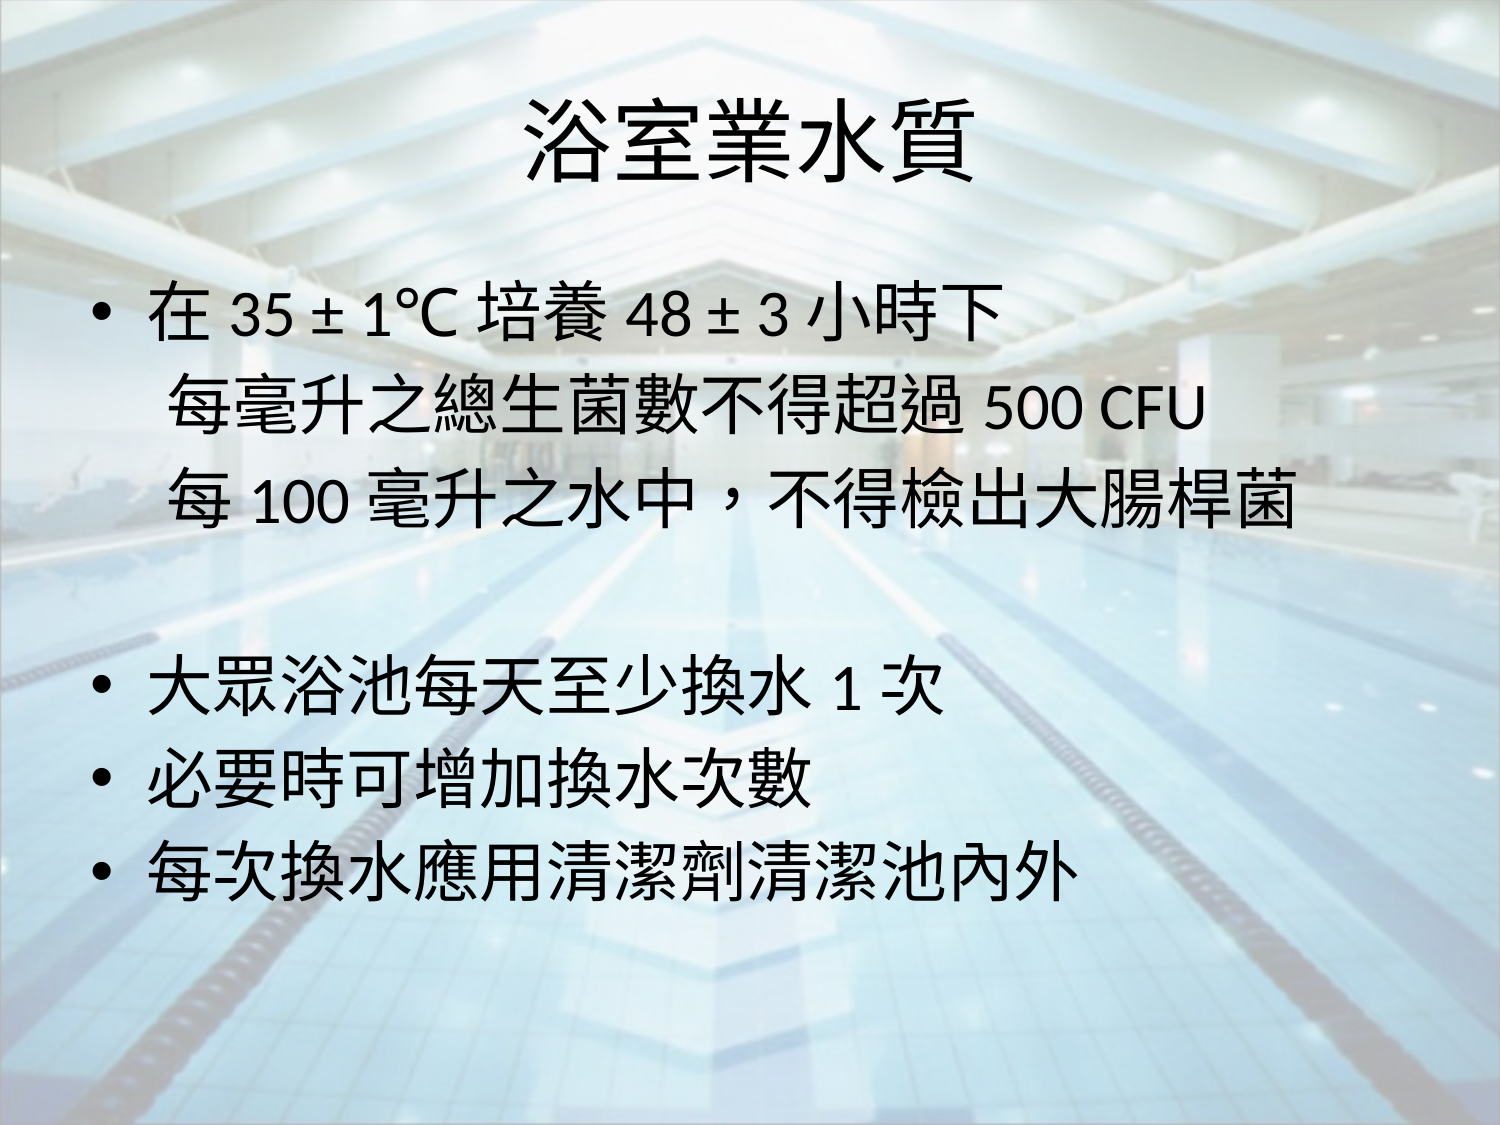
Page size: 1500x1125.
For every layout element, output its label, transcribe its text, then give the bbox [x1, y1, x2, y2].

list 在35 ± 1℃培養48 ± 3小時下 每毫升之總生菌數不得超過500 CFU 每100毫升之水中，不得檢出大腸桿菌 大眾浴池每天至少換水1次 必要時可增加換水次數 每次換水應用清潔劑清潔池內外 [75, 262, 1425, 1005]
title 浴室業水質 [75, 45, 1425, 233]
